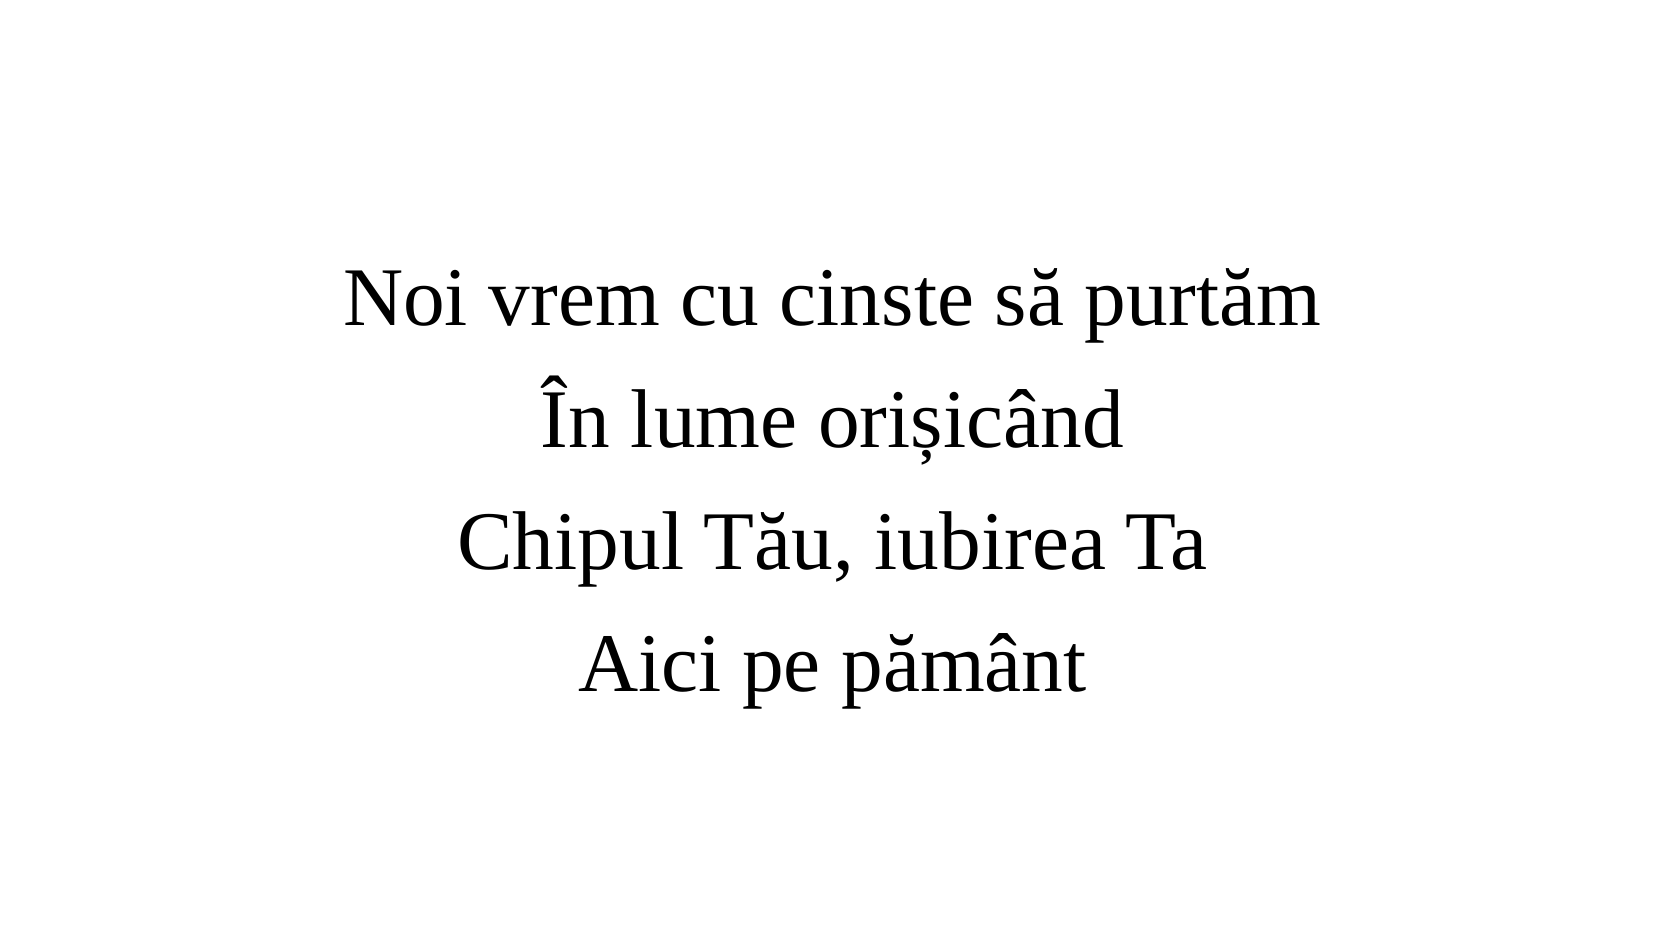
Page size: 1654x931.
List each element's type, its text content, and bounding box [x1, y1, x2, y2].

subtitle Noi vrem cu cinste să purtăm În lume orișicând Chipul Tău, iubirea Ta Aici pe pământ [94, 242, 1571, 709]
